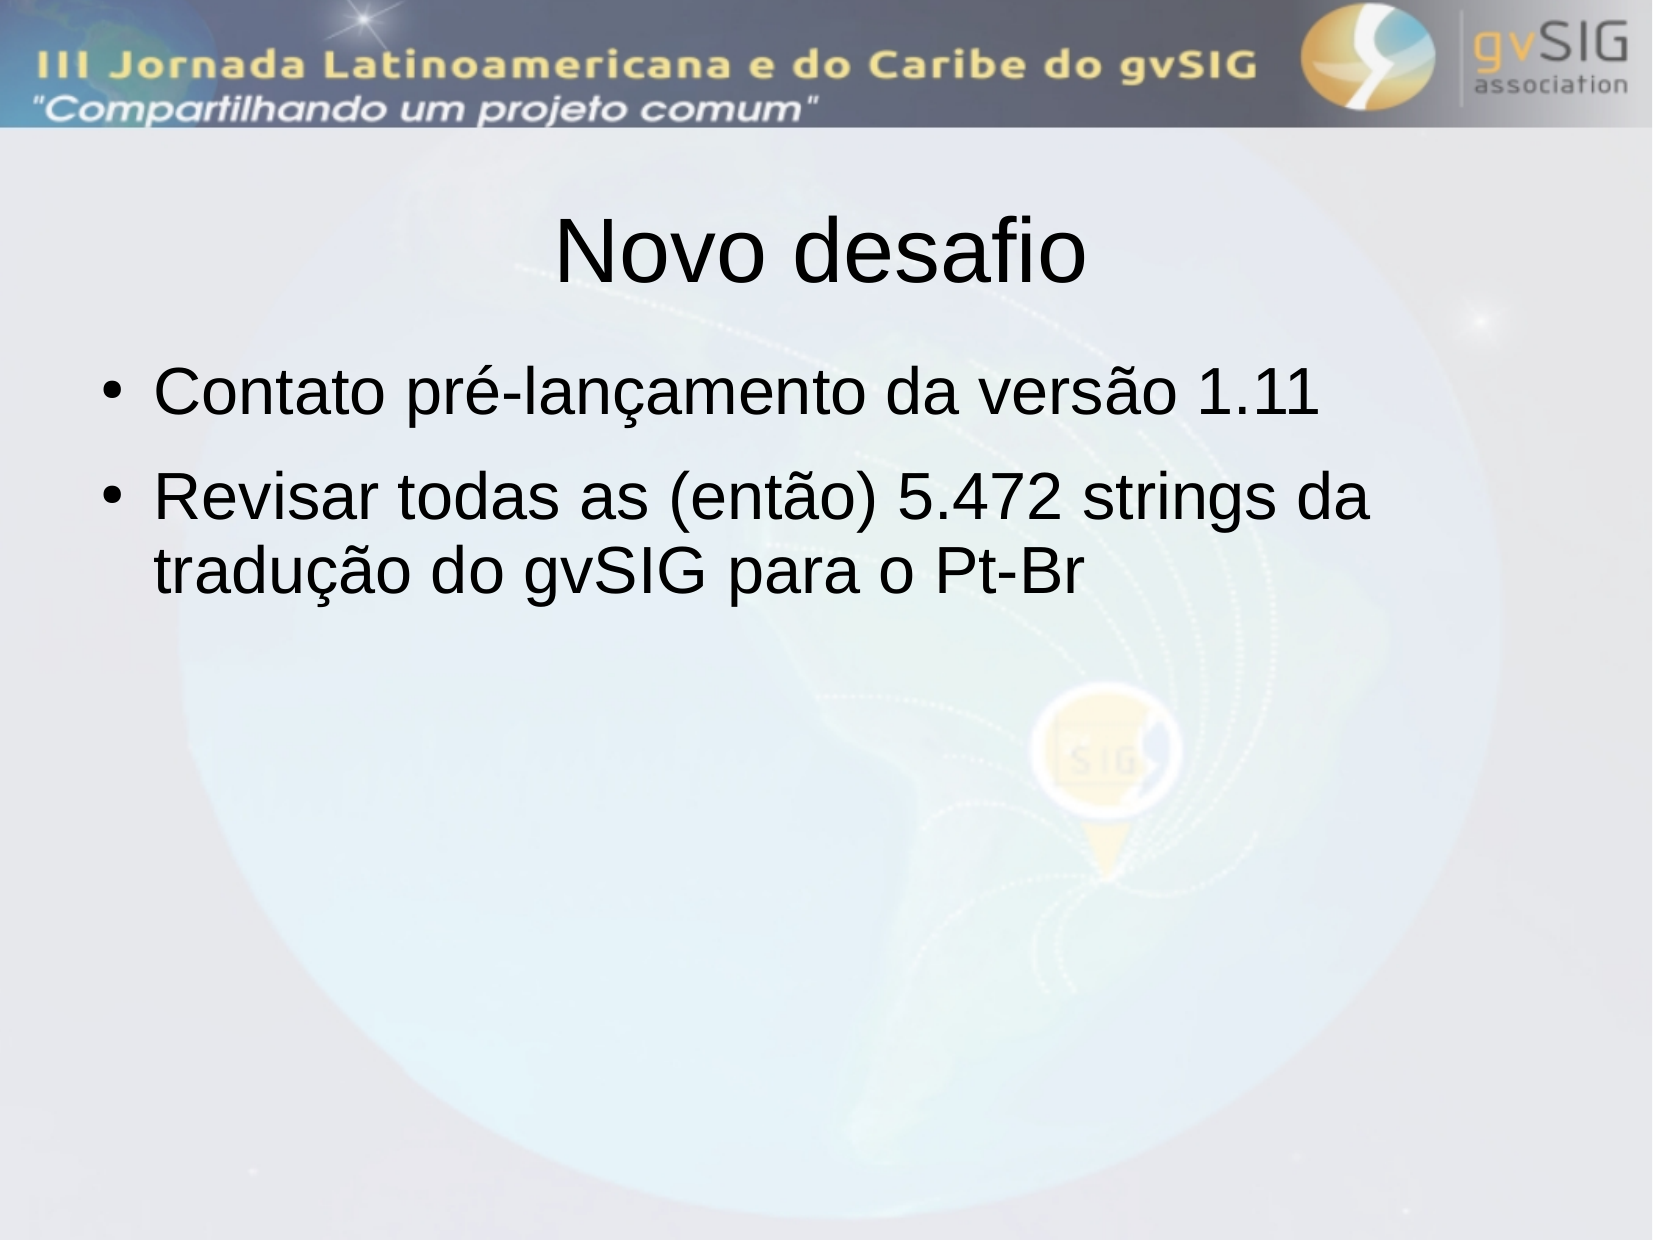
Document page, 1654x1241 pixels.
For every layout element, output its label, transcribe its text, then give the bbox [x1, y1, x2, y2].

list Contato pré-lançamento da versão 1.11 Revisar todas as (então) 5.472 strings da tradução do gvSIG para o Pt-Br [82, 354, 1571, 1173]
picture [0, 0, 1653, 1240]
title Novo desafio [76, 147, 1565, 355]
